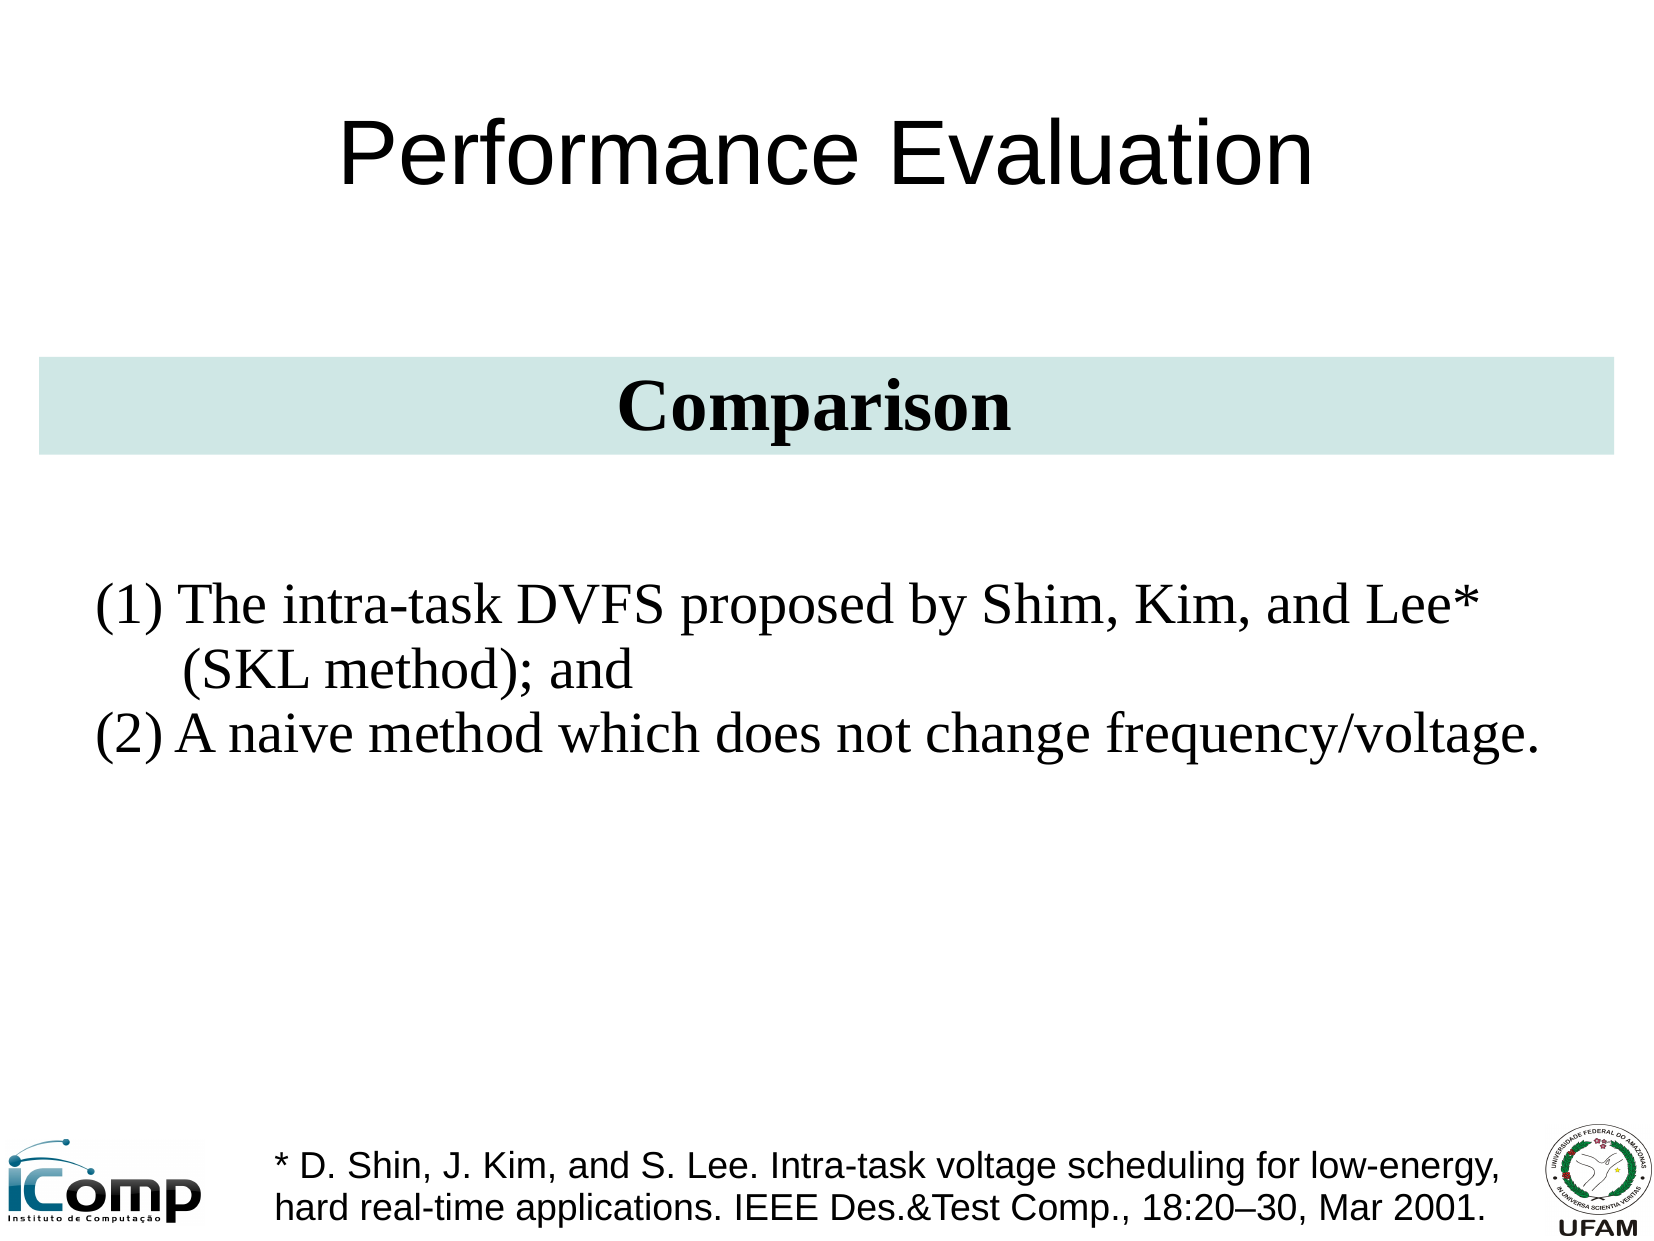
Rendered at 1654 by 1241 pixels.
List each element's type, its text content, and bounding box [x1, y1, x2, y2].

text_box (1) The intra-task DVFS proposed by Shim, Kim, and Lee* (SKL method); and (2) A naive method which does not change frequency/voltage. [80, 564, 1557, 773]
text_box Comparison [39, 356, 1615, 455]
title Performance Evaluation [82, 49, 1571, 257]
text_box * D. Shin, J. Kim, and S. Lee. Intra-task voltage scheduling for low-energy, hard real-time applications. IEEE Des.&Test Comp., 18:20–30, Mar 2001. [259, 1137, 1517, 1237]
picture [5, 1139, 205, 1226]
picture [1545, 1124, 1652, 1236]
